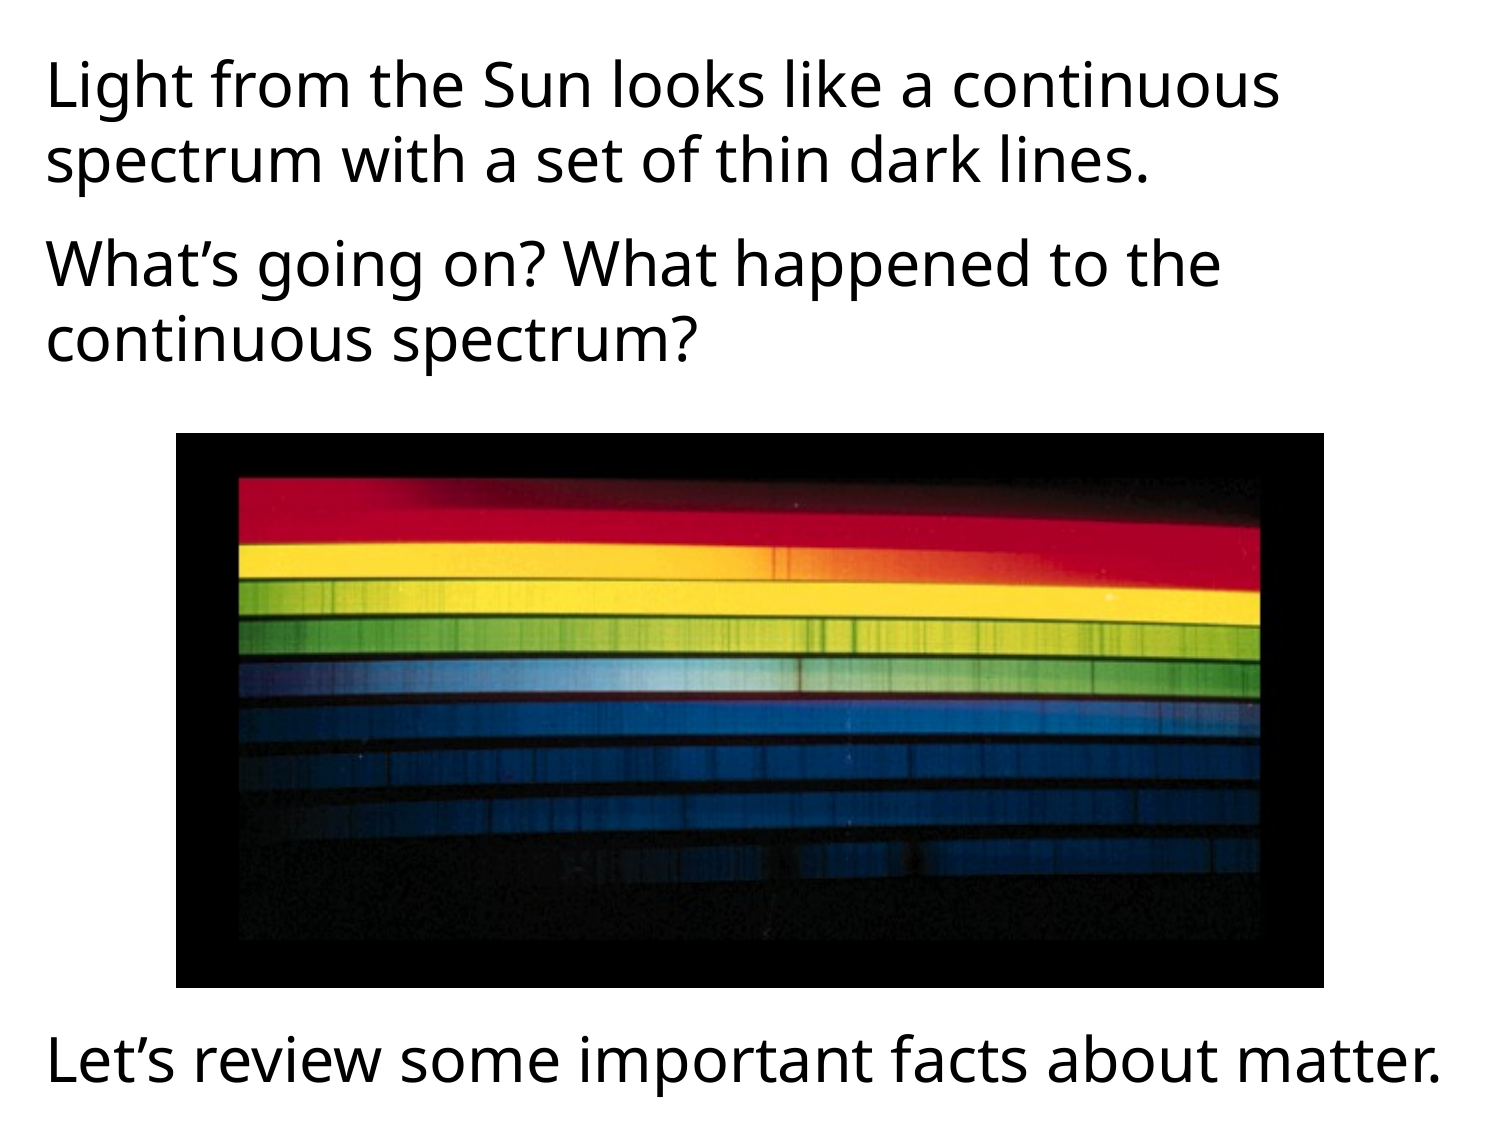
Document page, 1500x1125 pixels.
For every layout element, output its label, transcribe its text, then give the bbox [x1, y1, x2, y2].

list Light from the Sun looks like a continuous spectrum with a set of thin dark lines. What’s going on? What happened to the continuous spectrum? Let’s review some important facts about matter. [45, 45, 1471, 1111]
picture [176, 433, 1324, 988]
